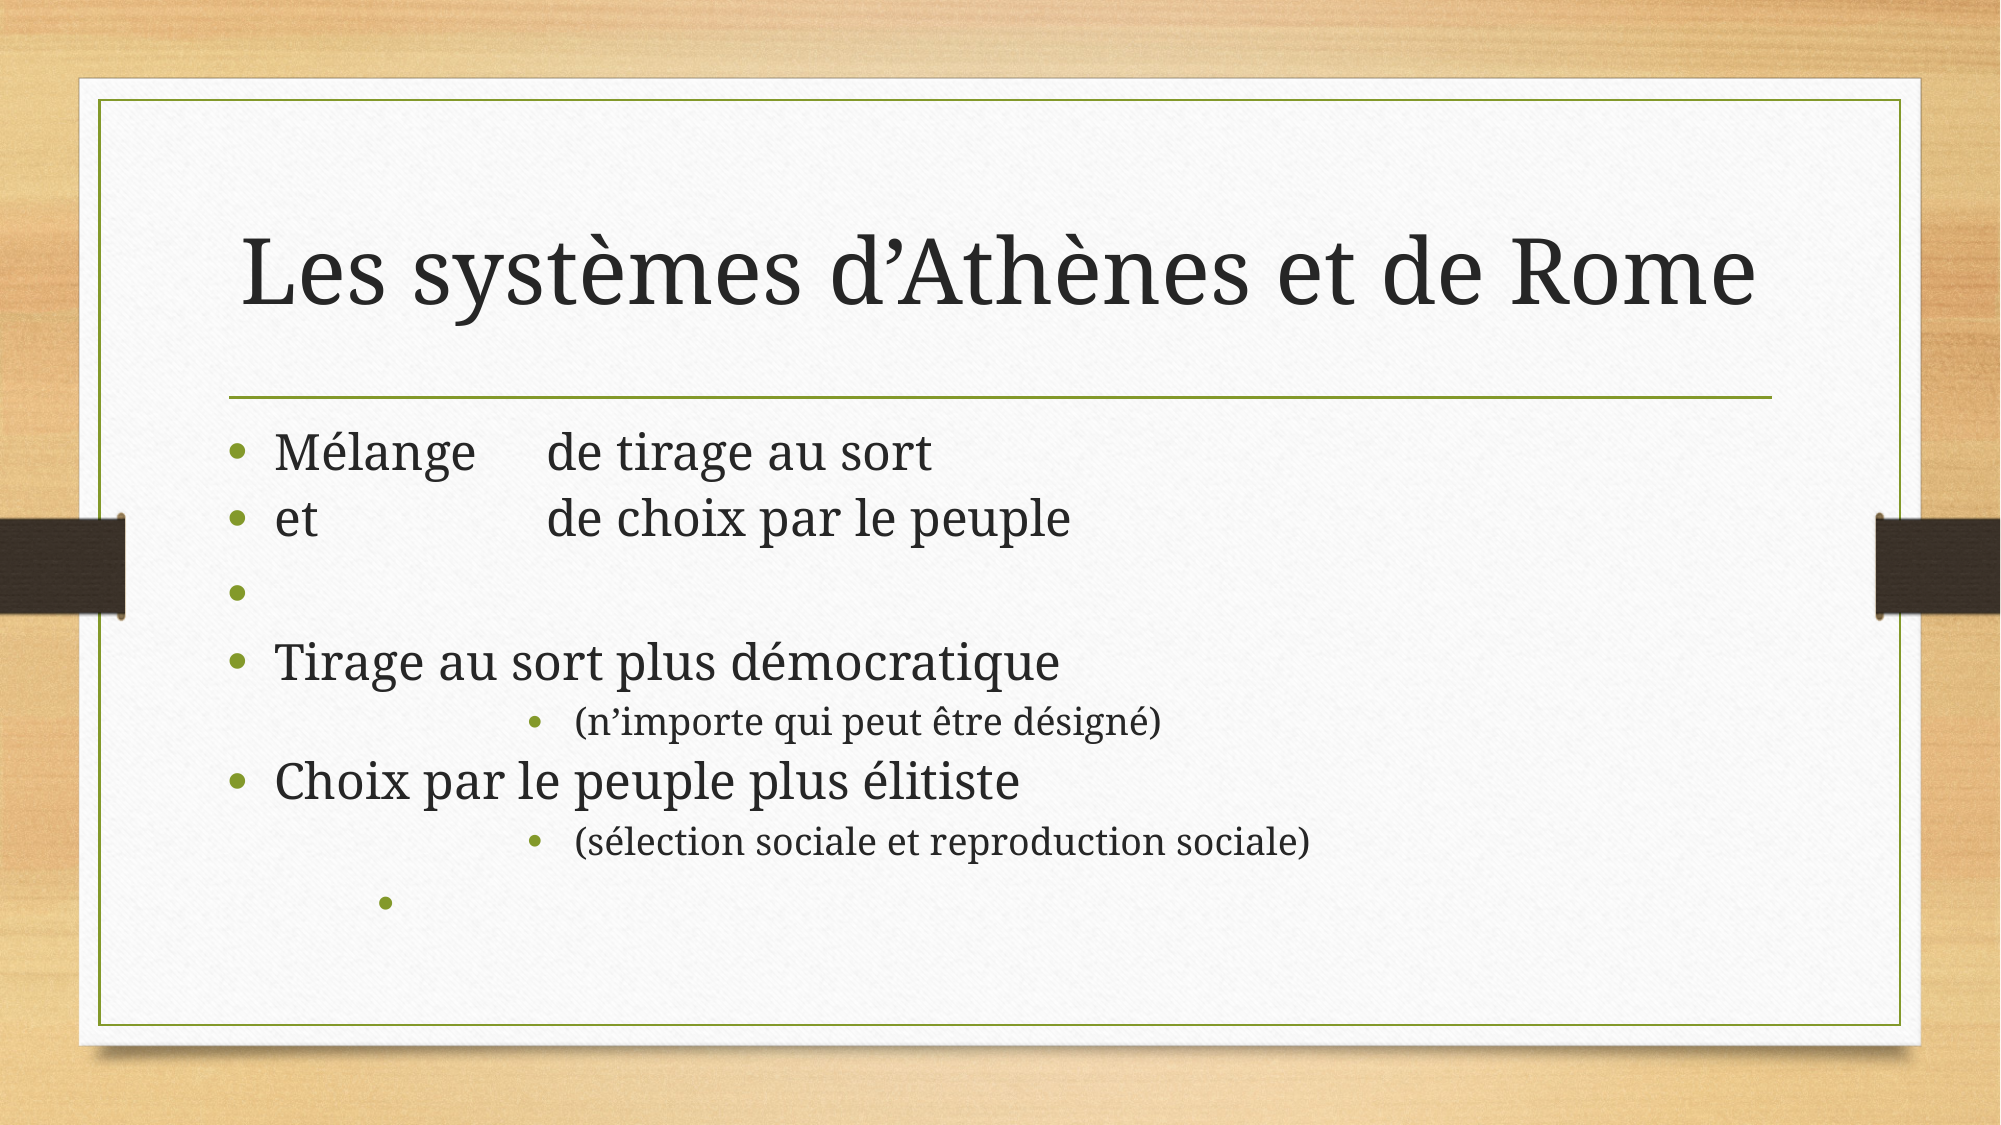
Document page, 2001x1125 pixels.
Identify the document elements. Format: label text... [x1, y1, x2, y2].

title Les systèmes d’Athènes et de Rome [212, 161, 1788, 376]
list Mélange de tirage au sort et de choix par le peuple Tirage au sort plus démocratique (n’importe qui peut être désigné) Choix par le peuple plus élitiste (sélection sociale et reproduction sociale) [212, 419, 1788, 964]
